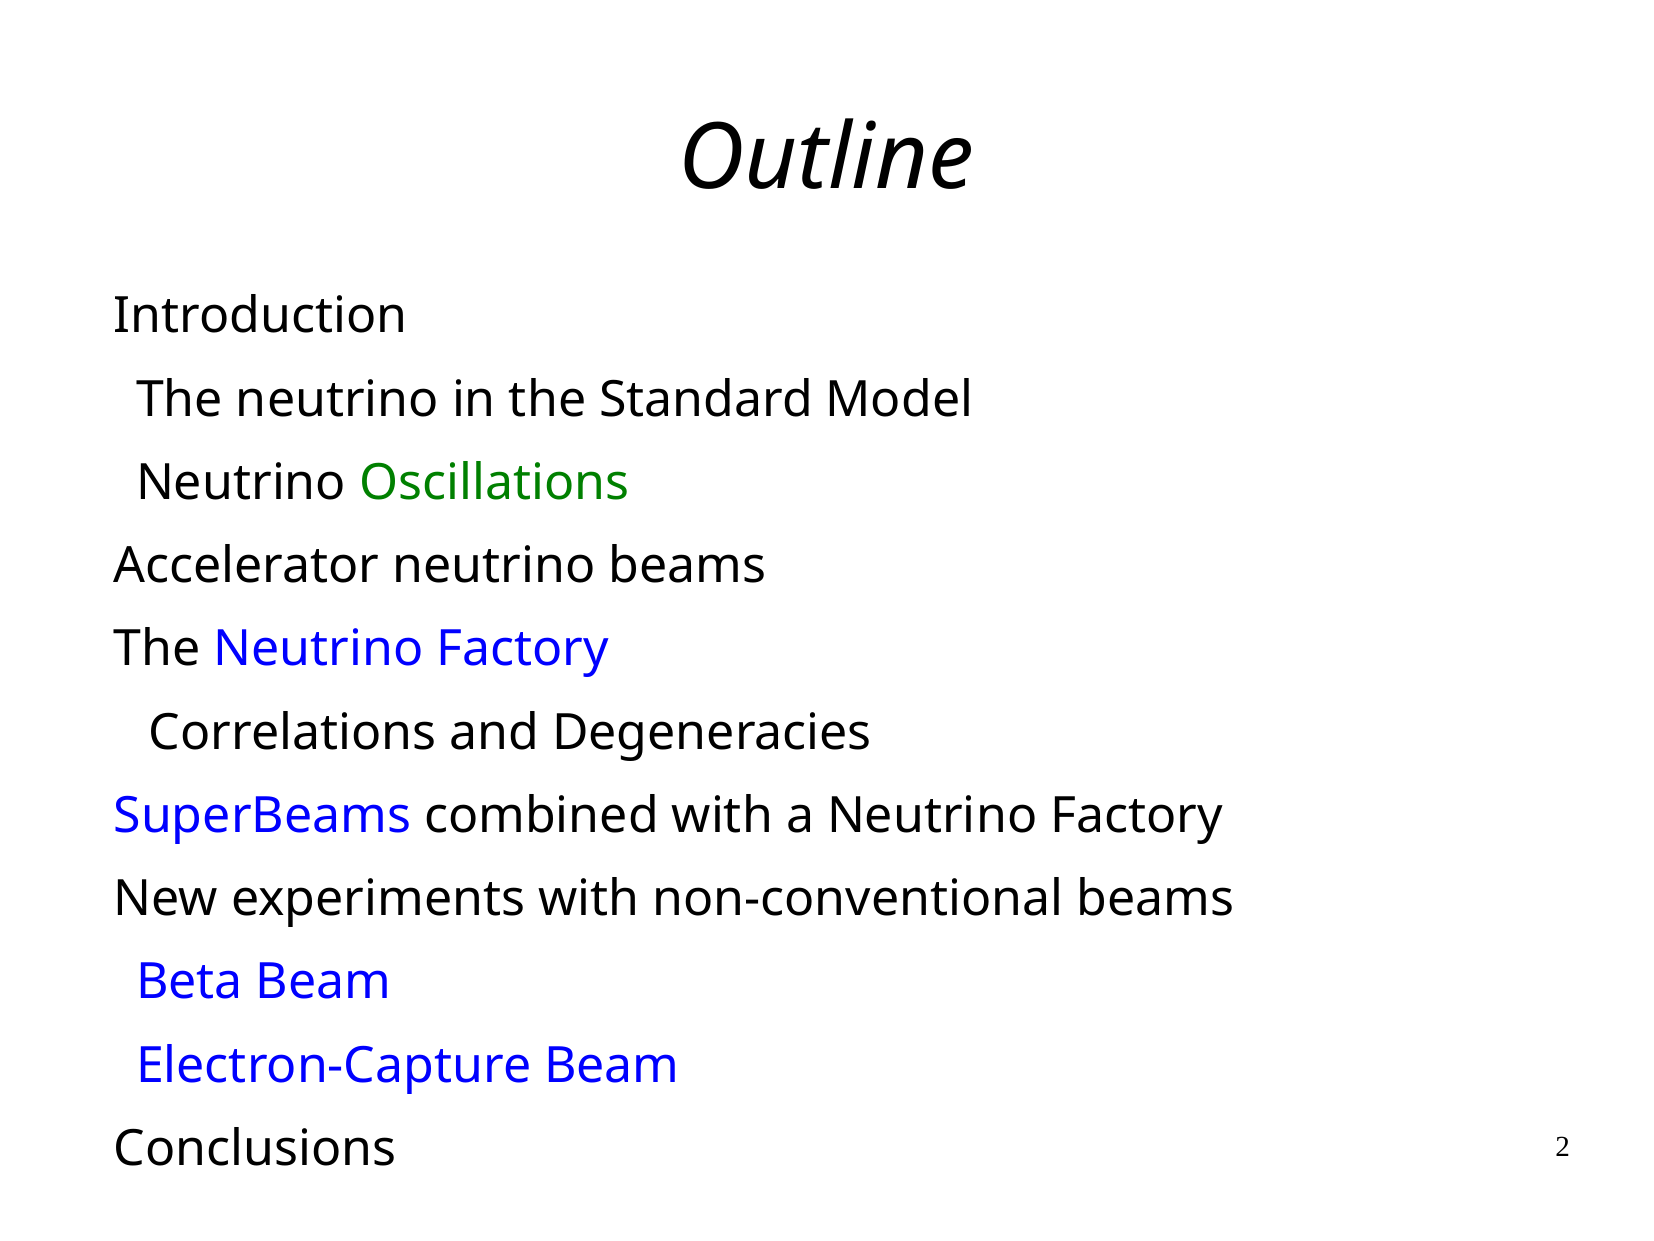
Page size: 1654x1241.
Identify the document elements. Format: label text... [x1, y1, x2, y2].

text_box Introduction The neutrino in the Standard Model Neutrino Oscillations Accelerator neutrino beams The Neutrino Factory Correlations and Degeneracies SuperBeams combined with a Neutrino Factory New experiments with non-conventional beams Beta Beam Electron-Capture Beam Conclusions [85, 271, 1487, 1097]
title Outline [82, 49, 1571, 257]
